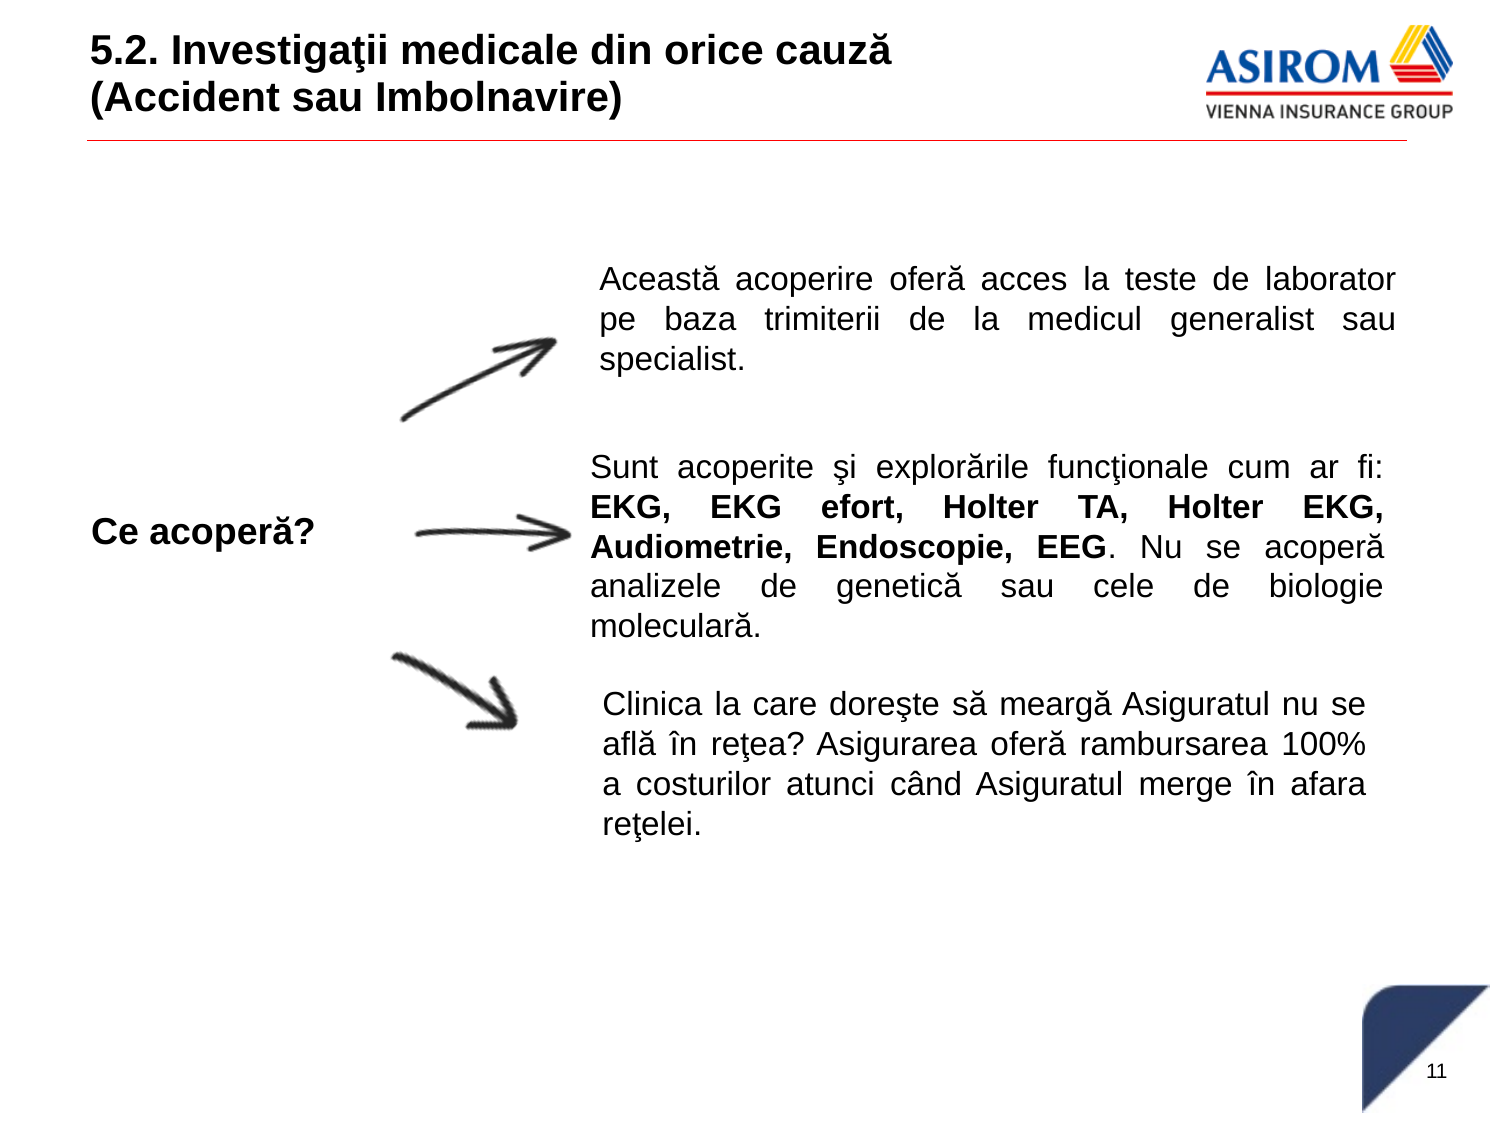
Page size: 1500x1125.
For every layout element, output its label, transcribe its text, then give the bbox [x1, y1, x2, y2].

picture [412, 500, 574, 558]
picture [1206, 12, 1453, 134]
text_box Clinica la care doreşte să meargă Asiguratul nu se află în reţea? Asigurarea oferă rambursarea 100% a costurilor atunci când Asiguratul merge în afara reţelei. [587, 675, 1383, 863]
text_box 5.2. Investigaţii medicale din orice cauză (Accident sau Imbolnavire) [75, 24, 1300, 128]
picture [1362, 984, 1490, 1113]
picture [387, 612, 533, 754]
picture [385, 325, 566, 425]
text_box Ce acoperă? [76, 499, 331, 560]
text_box Sunt acoperite şi explorările funcţionale cum ar fi: EKG, EKG efort, Holter TA, Holter EKG, Audiometrie, Endoscopie, EEG. Nu se acoperă analizele de genetică sau cele de biologie moleculară. [574, 437, 1400, 663]
text_box Această acoperire oferă acces la teste de laborator pe baza trimiterii de la medicul generalist sau specialist. [584, 249, 1413, 388]
